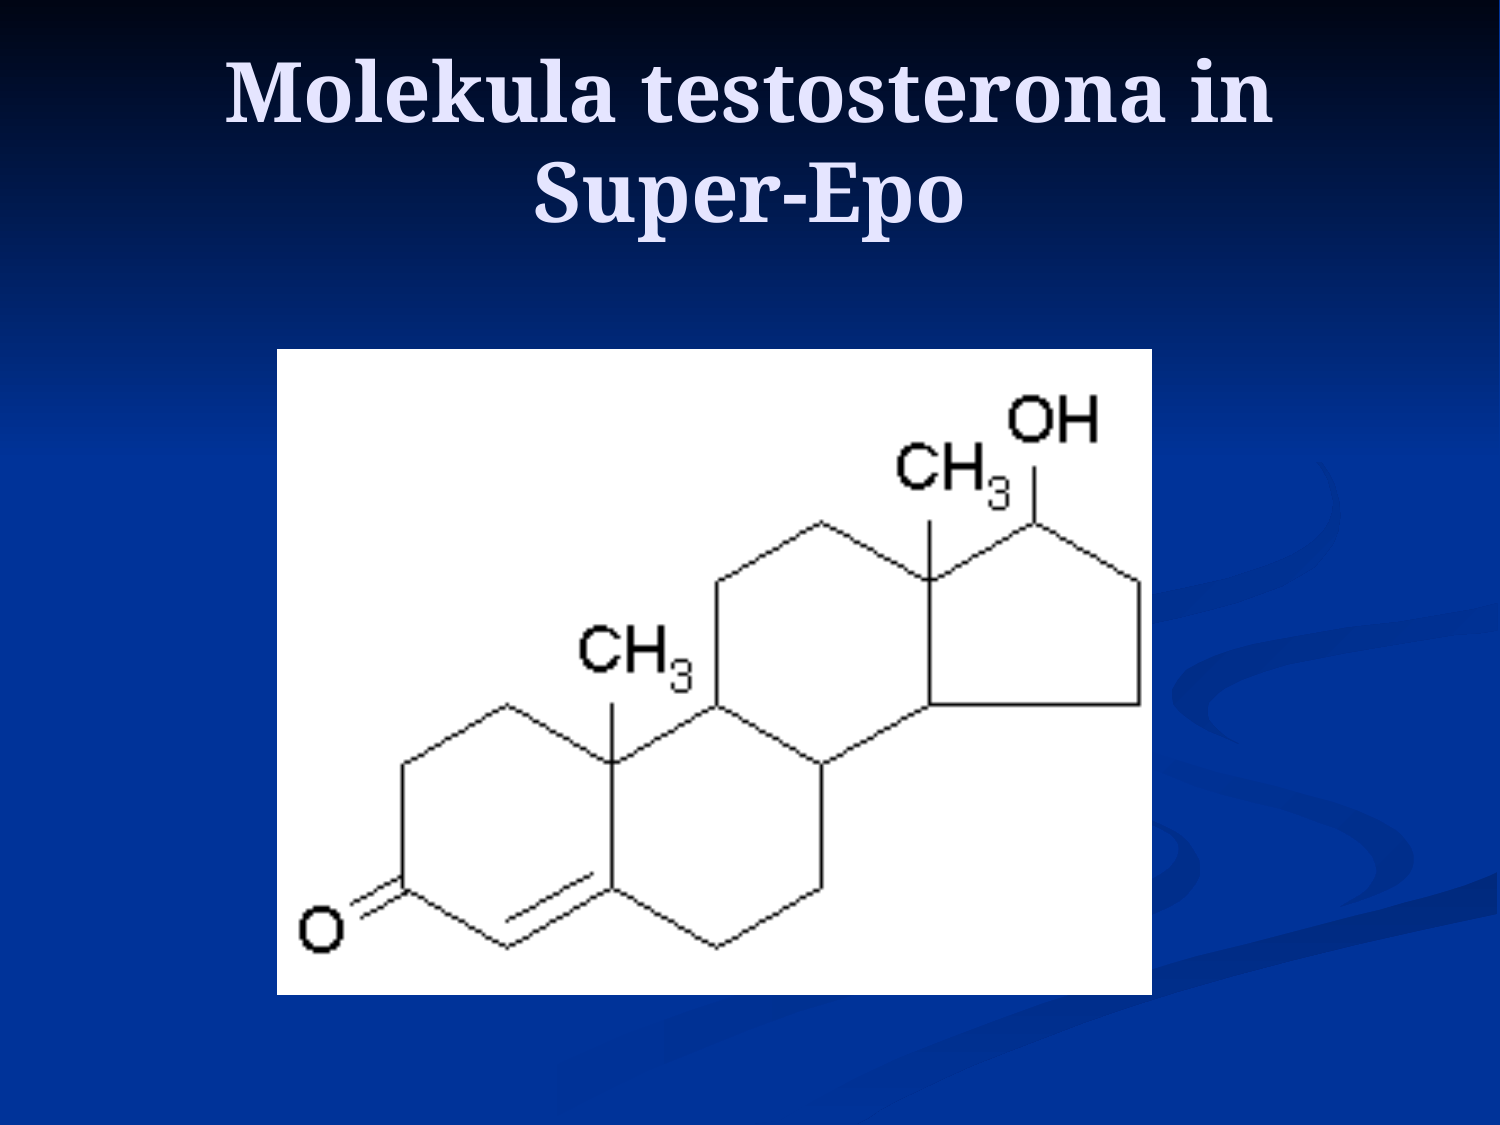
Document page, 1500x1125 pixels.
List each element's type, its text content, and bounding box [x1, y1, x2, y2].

title Molekula testosterona in Super-Epo [75, 45, 1425, 233]
picture [277, 349, 1152, 995]
